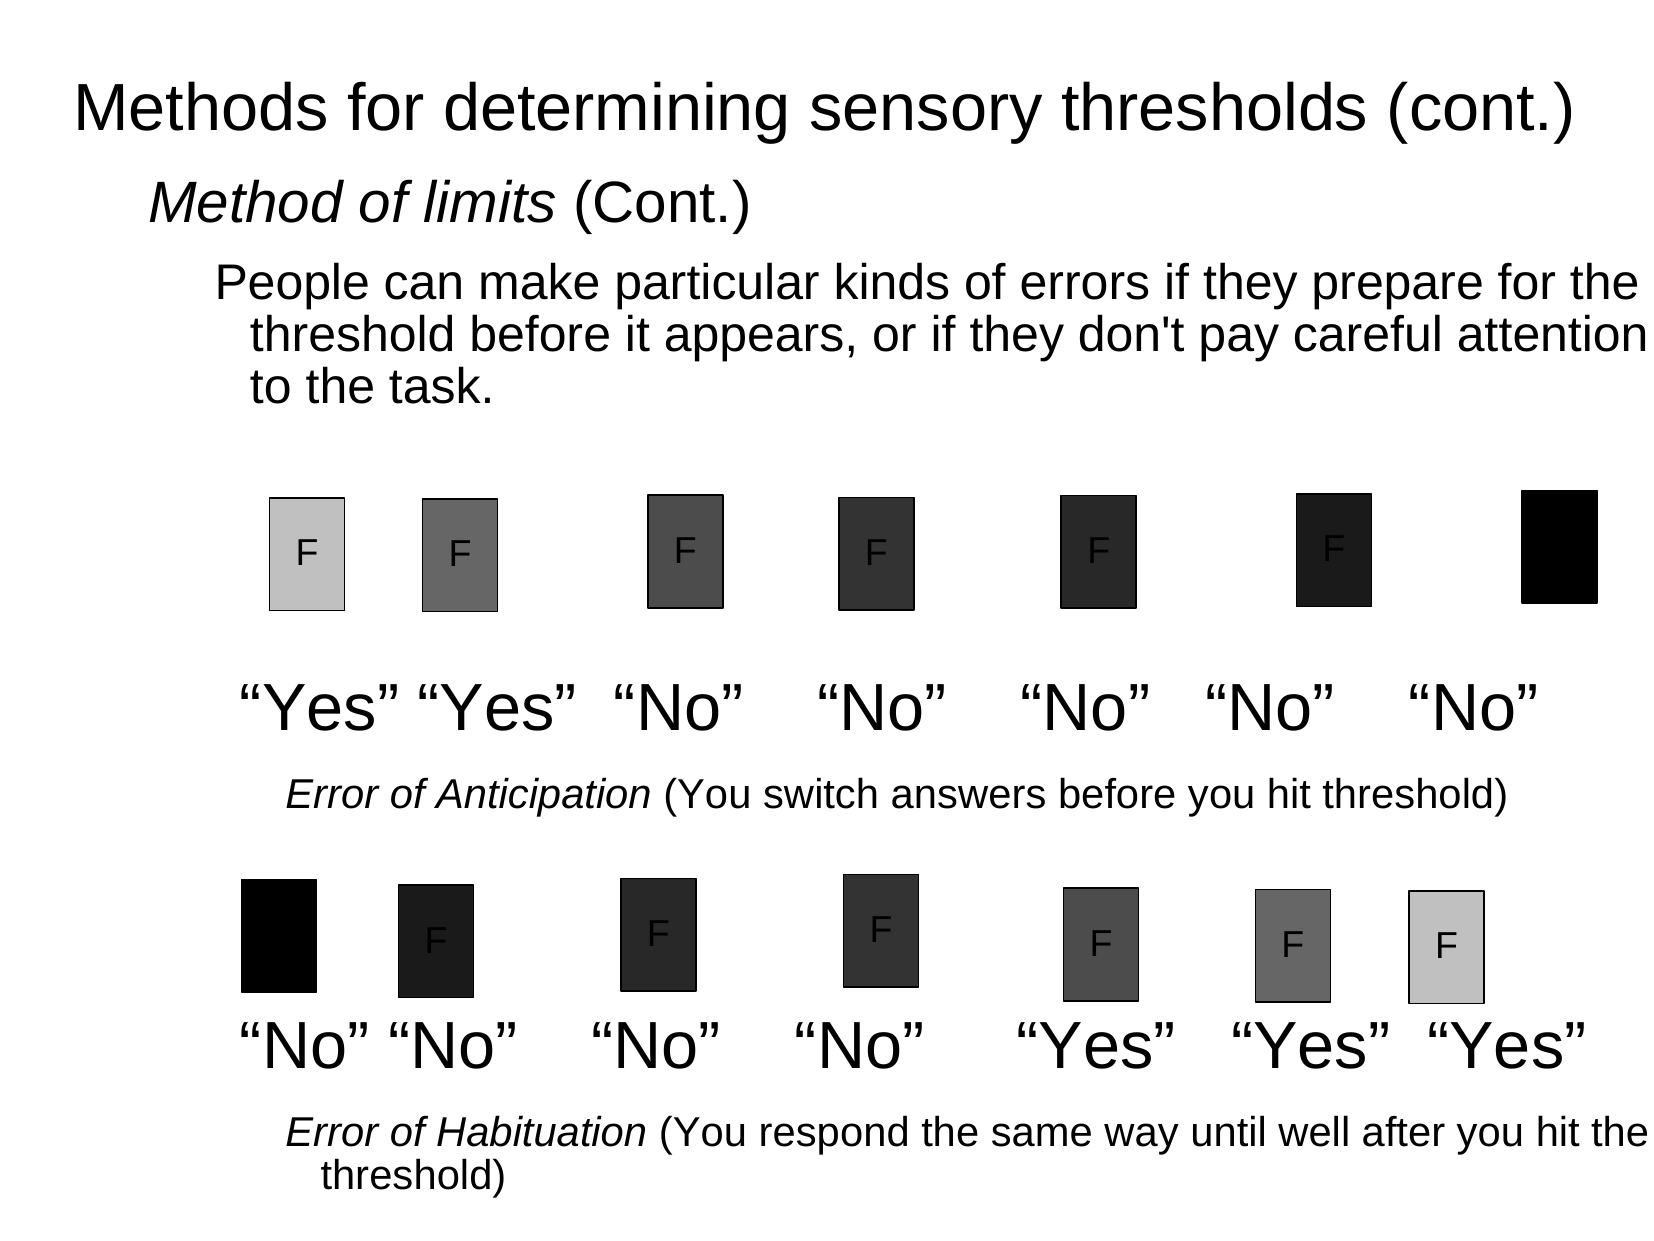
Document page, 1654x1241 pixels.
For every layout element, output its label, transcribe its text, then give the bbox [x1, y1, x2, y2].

list Methods for determining sensory thresholds (cont.) Method of limits (Cont.) People can make particular kinds of errors if they prepare for the threshold before it appears, or if they don't pay careful attention to the task. [37, 74, 1650, 488]
text_box F [269, 497, 345, 611]
text_box F [839, 497, 915, 611]
text_box F [1061, 495, 1137, 609]
text_box F [647, 495, 723, 608]
text_box F [241, 879, 317, 992]
text_box F [398, 885, 474, 998]
text_box F [1409, 890, 1485, 1004]
text_box F [1255, 889, 1331, 1003]
text_box F [843, 874, 919, 987]
text_box “Yes” “Yes” “No” “No” “No” “No” “No” Error of Anticipation (You switch answers before you hit threshold) [37, 674, 1651, 818]
text_box F [1063, 888, 1139, 1001]
text_box F [620, 878, 696, 992]
text_box F [422, 498, 498, 612]
text_box “No” “No” “No” “No” “Yes” “Yes” “Yes” Error of Habituation (You respond the same way until well after you hit the threshold) [37, 1012, 1651, 1199]
text_box F [1296, 493, 1372, 607]
text_box F [1522, 490, 1598, 603]
